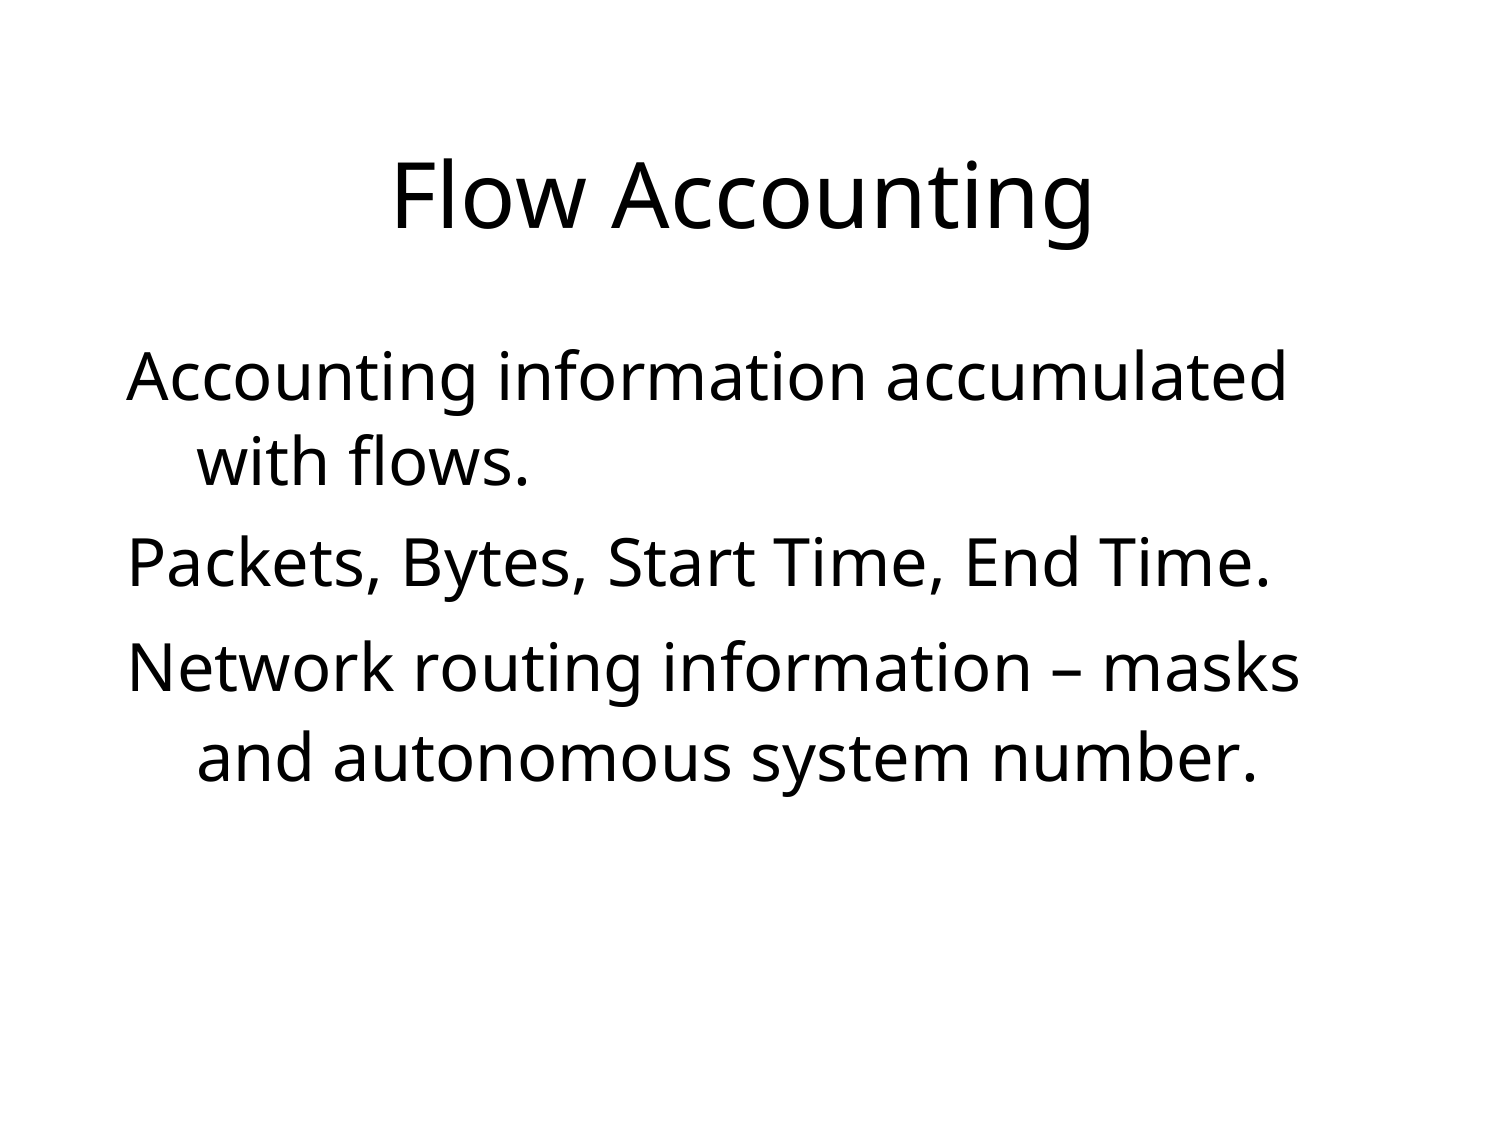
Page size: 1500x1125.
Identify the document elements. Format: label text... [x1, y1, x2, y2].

list Accounting information accumulated with flows. Packets, Bytes, Start Time, End Time. Network routing information – masks and autonomous system number. [112, 324, 1388, 1125]
title Flow Accounting [112, 62, 1388, 324]
